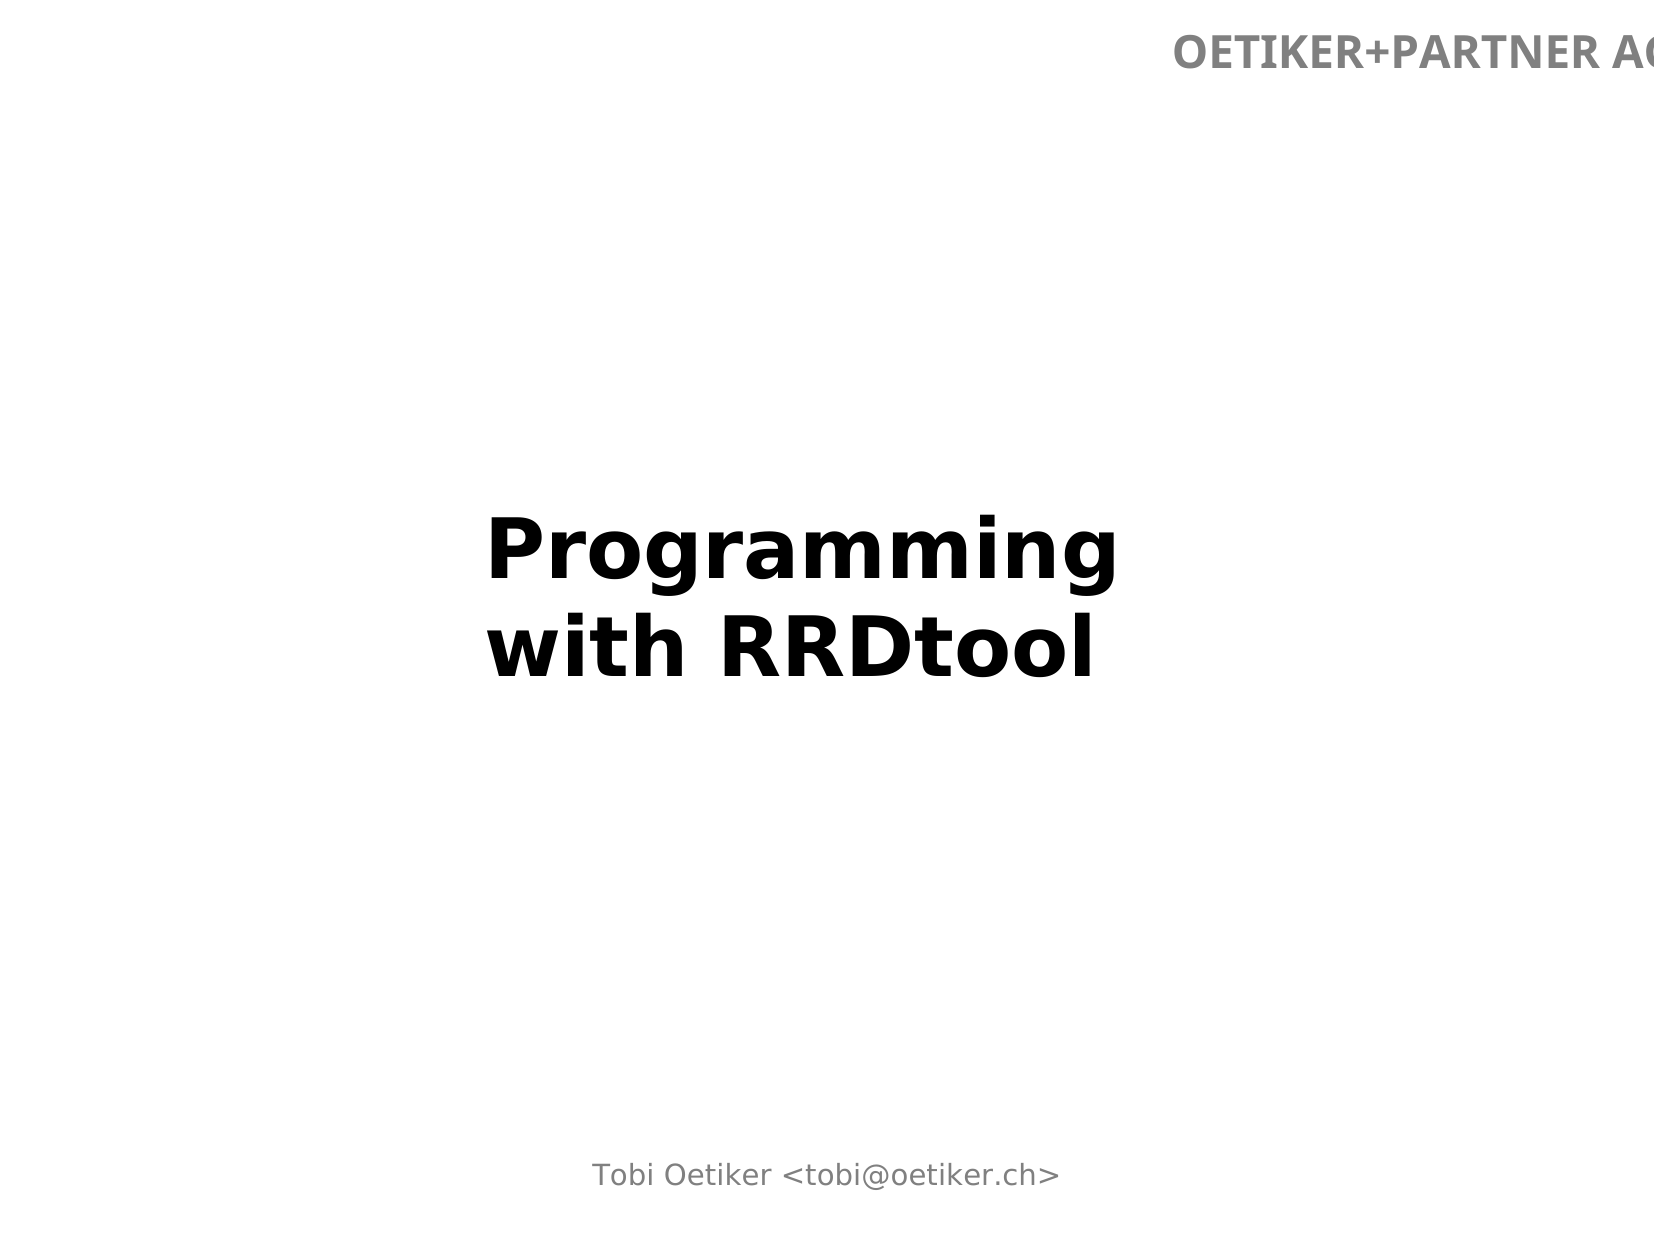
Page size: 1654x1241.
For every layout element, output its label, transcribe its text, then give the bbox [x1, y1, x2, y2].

title Programming with RRDtool [484, 389, 1335, 808]
